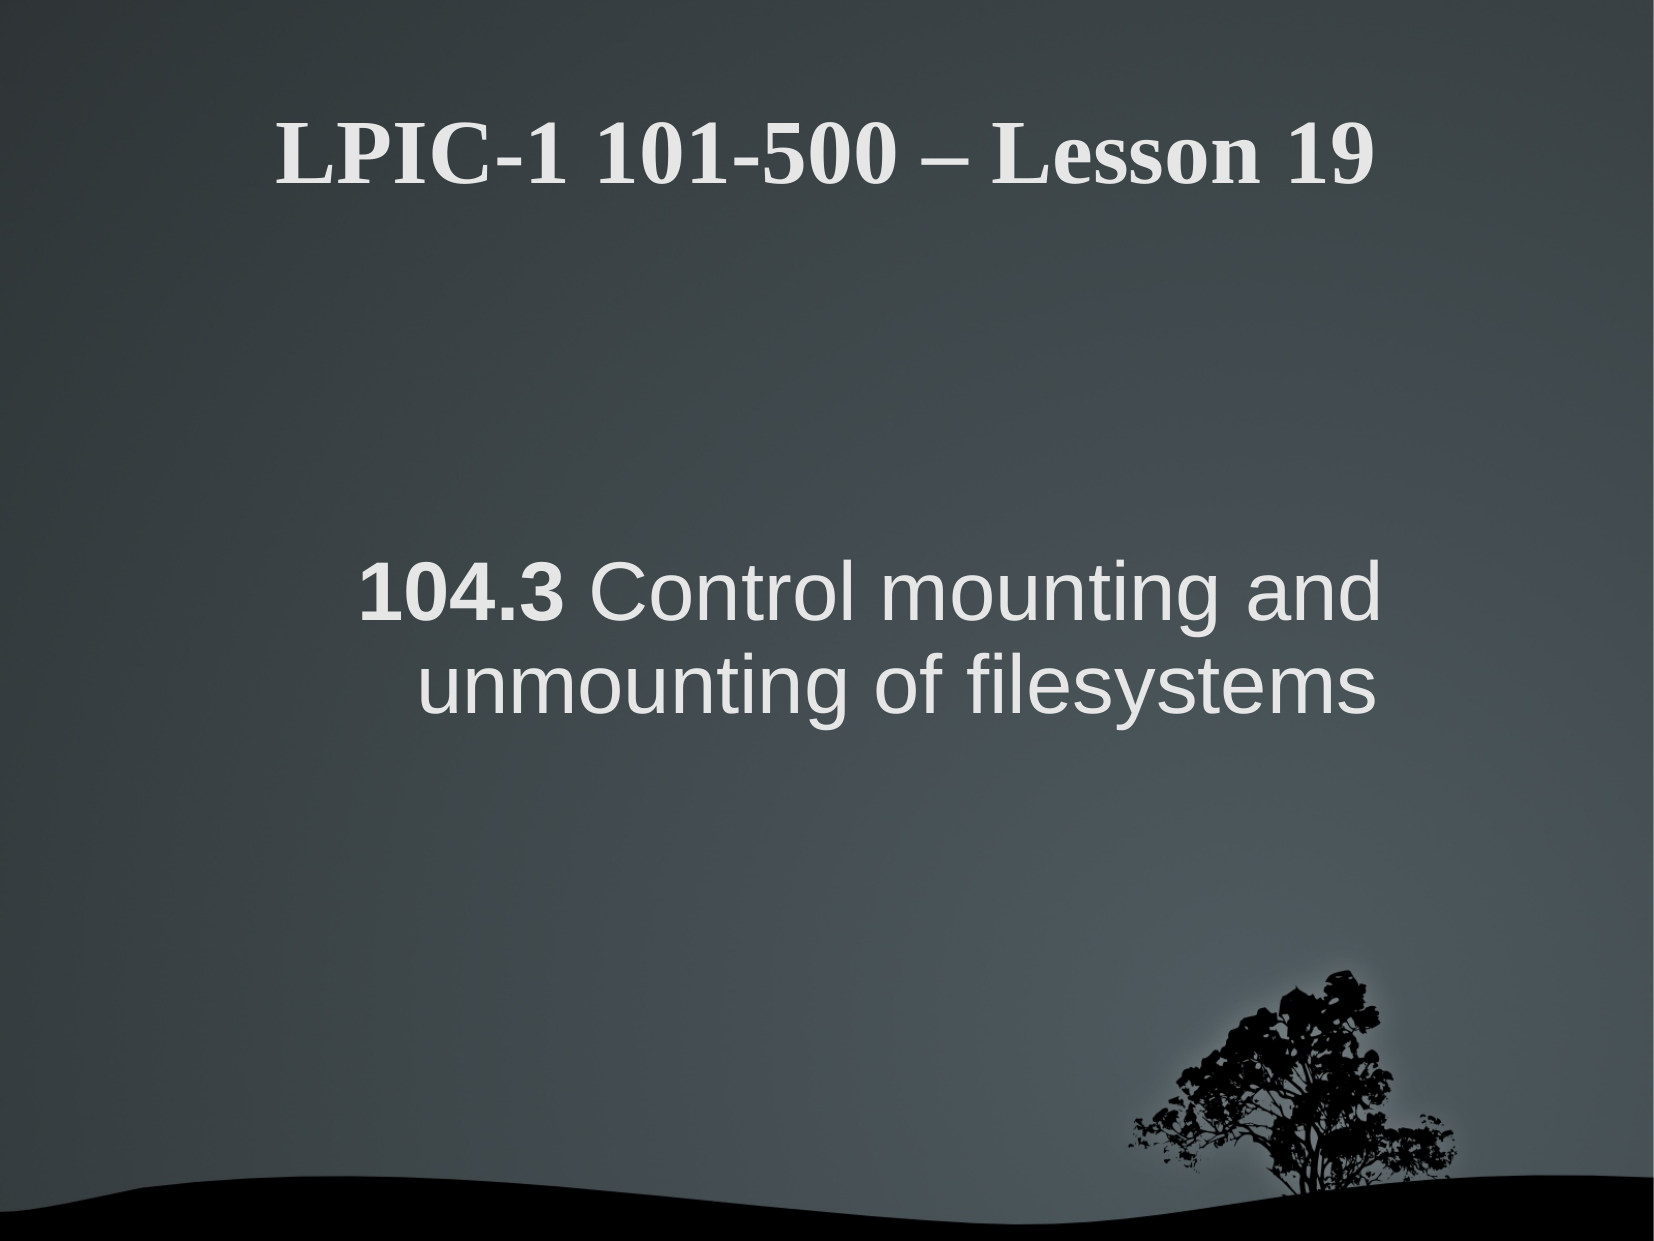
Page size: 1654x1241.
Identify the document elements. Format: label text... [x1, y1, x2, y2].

picture [0, 0, 1654, 1241]
list 104.3 Control mounting and unmounting of filesystems [82, 290, 1571, 1109]
title LPIC-1 101-500 – Lesson 19 [82, 49, 1571, 257]
